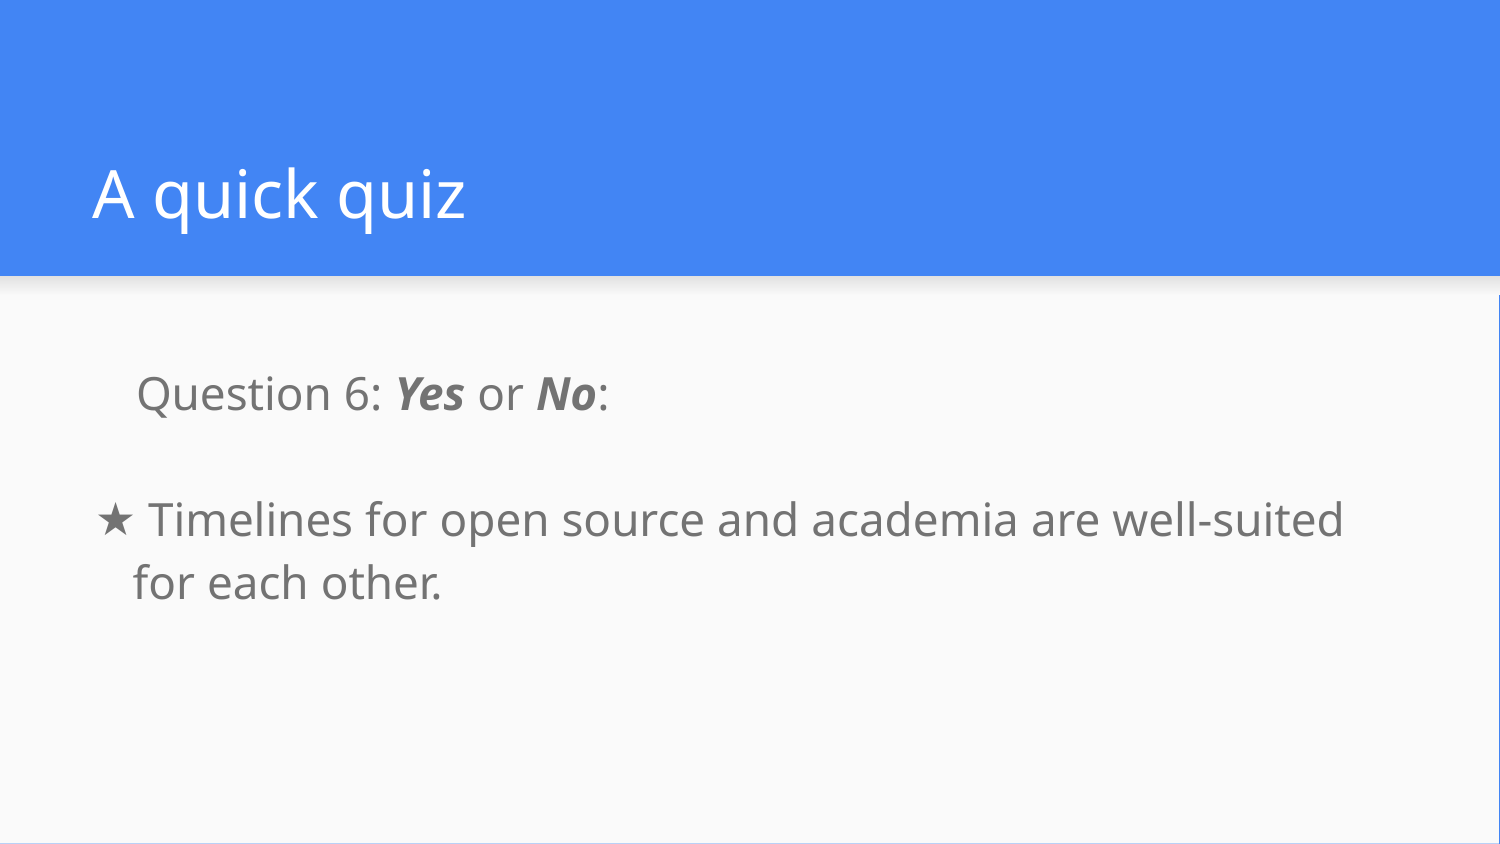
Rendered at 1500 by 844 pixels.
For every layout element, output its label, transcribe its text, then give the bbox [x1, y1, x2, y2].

title A quick quiz [77, 121, 1427, 248]
list Question 6: Yes or No: Timelines for open source and academia are well-suited for each other. [42, 341, 1392, 786]
